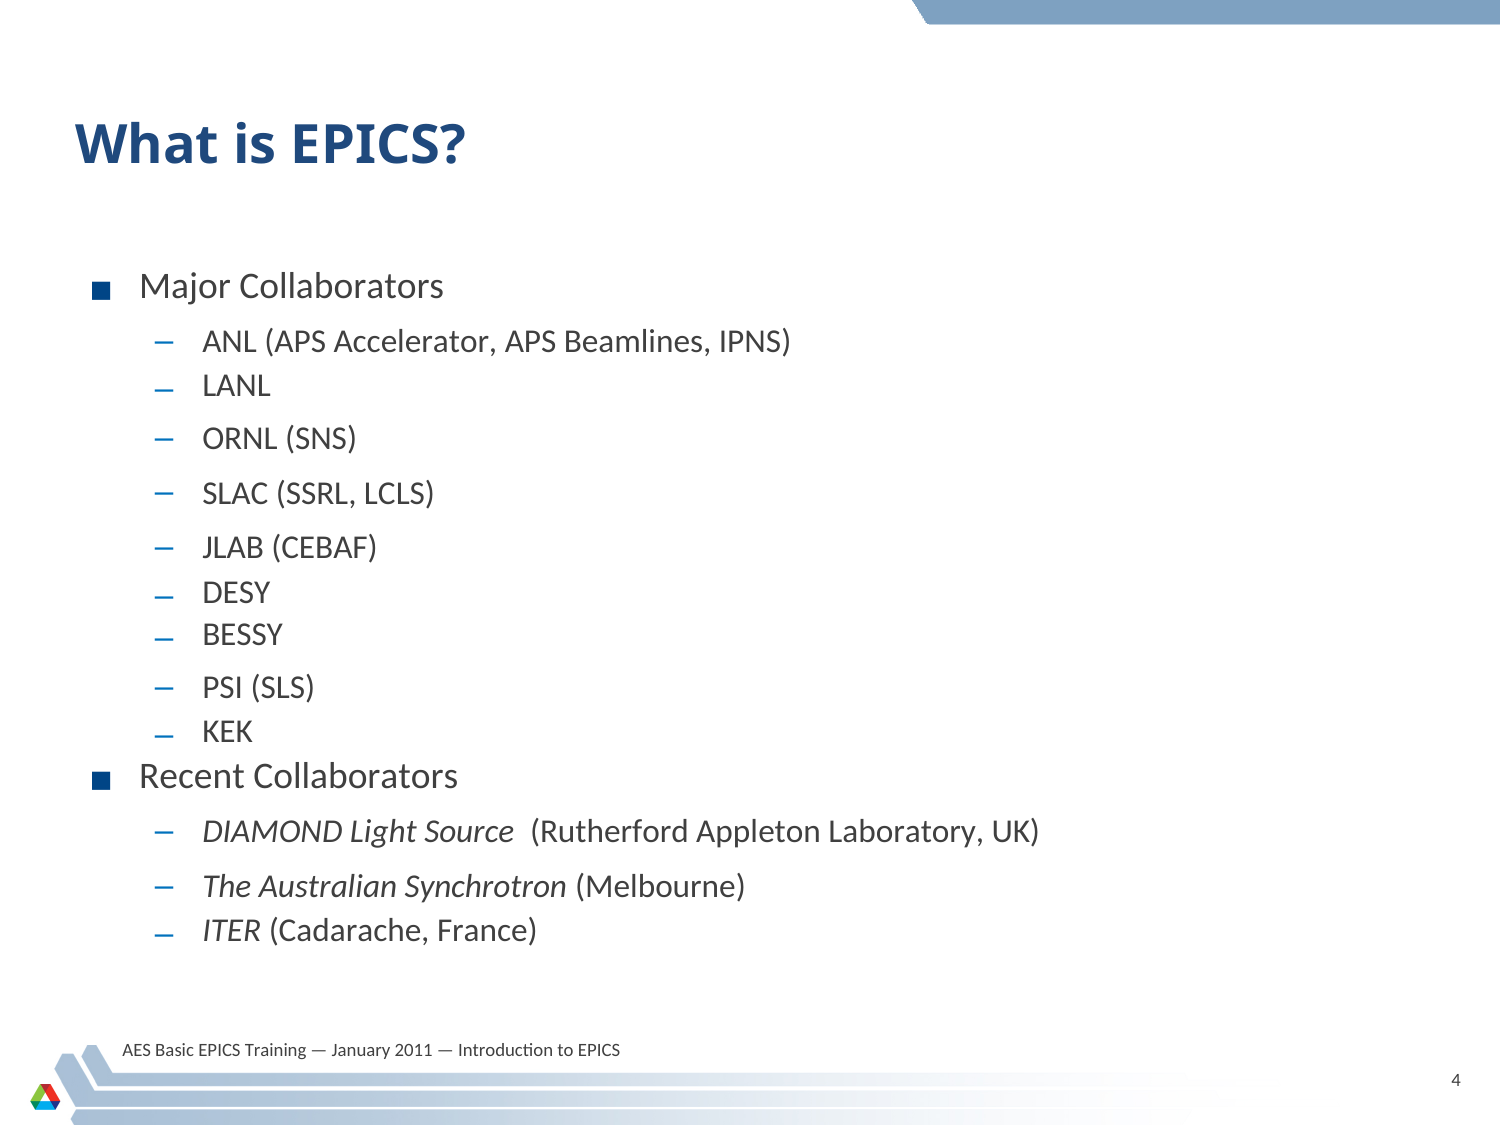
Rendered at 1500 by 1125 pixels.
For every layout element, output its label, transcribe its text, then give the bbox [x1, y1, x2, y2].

list Major Collaborators ANL (APS Accelerator, APS Beamlines, IPNS)‏ LANL ORNL (SNS)‏ SLAC (SSRL, LCLS)‏ JLAB (CEBAF)‏ DESY BESSY PSI (SLS)‏ KEK Recent Collaborators DIAMOND Light Source (Rutherford Appleton Laboratory, UK)‏ The Australian Synchrotron (Melbourne)‏ ITER (Cadarache, France) [75, 262, 1426, 1006]
picture [0, 0, 1500, 26]
title What is EPICS? [75, 111, 1426, 175]
picture [0, 1037, 1500, 1125]
